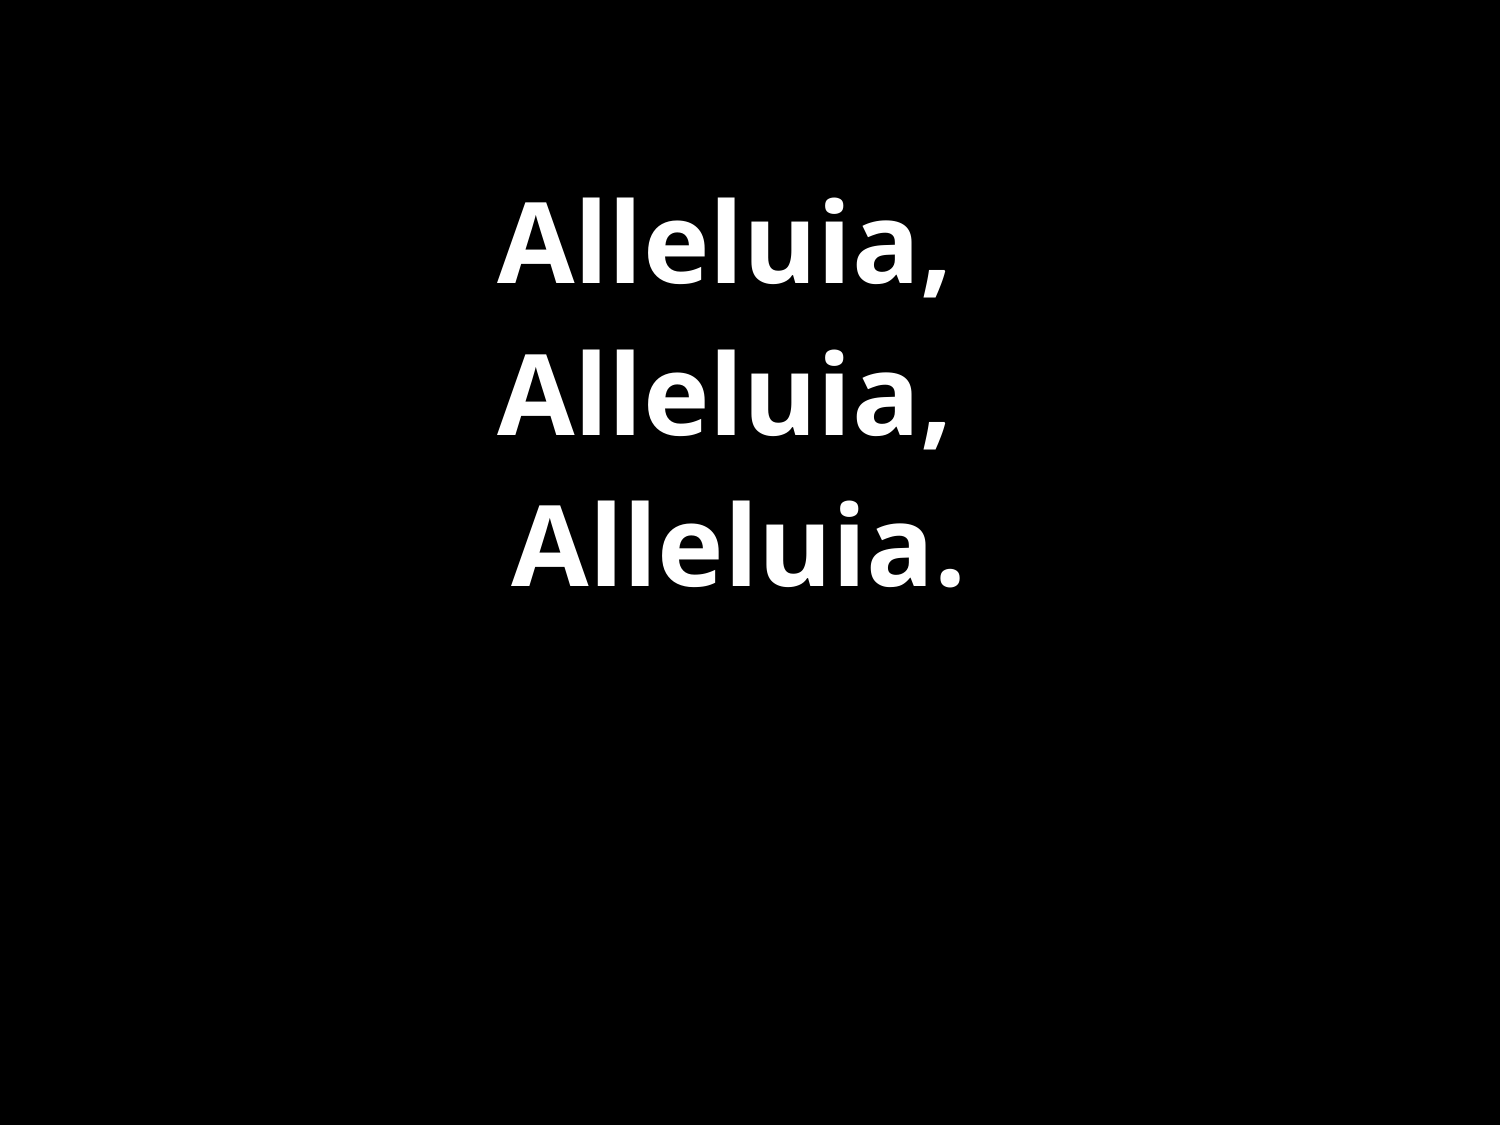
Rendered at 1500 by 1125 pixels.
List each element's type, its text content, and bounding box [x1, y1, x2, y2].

list Alleluia, Alleluia, Alleluia. [0, 163, 1490, 906]
